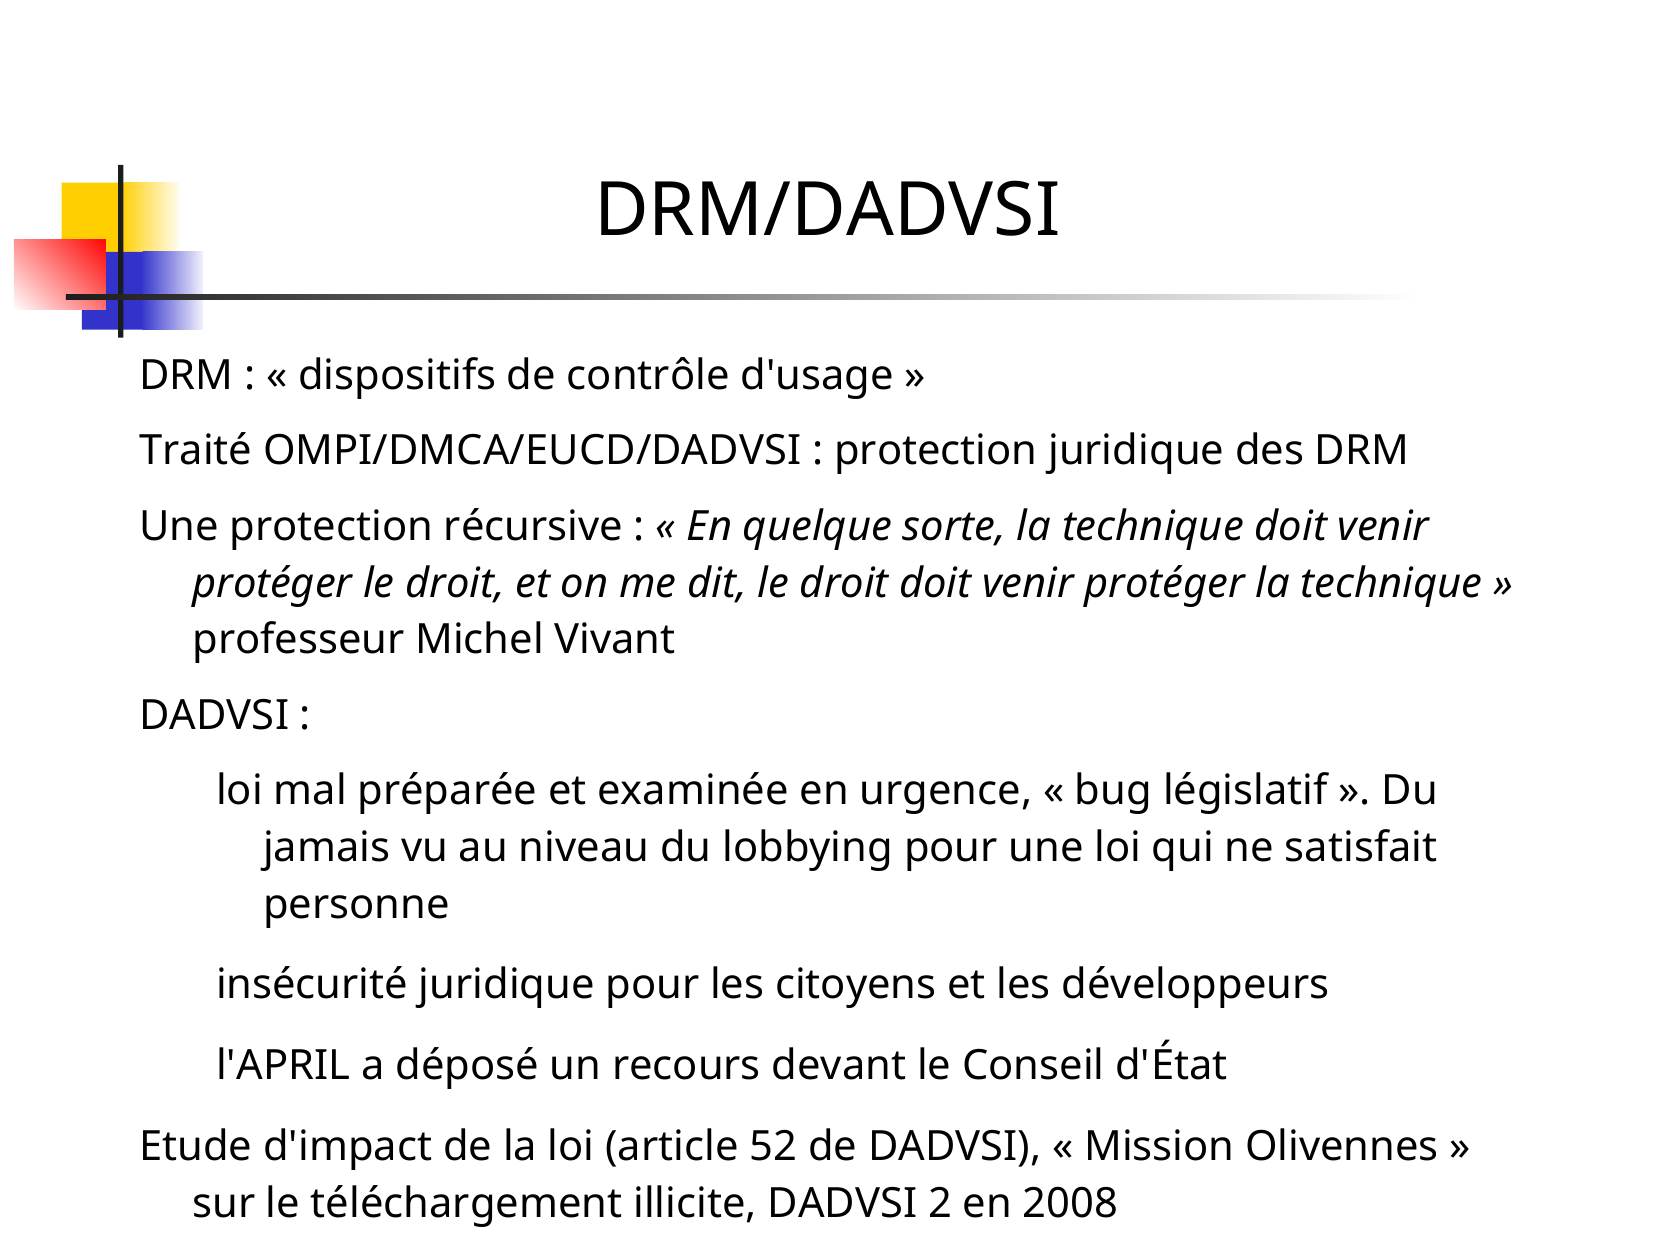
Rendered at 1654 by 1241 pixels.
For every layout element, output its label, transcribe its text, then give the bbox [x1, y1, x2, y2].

list DRM : « dispositifs de contrôle d'usage » Traité OMPI/DMCA/EUCD/DADVSI : protection juridique des DRM Une protection récursive : « En quelque sorte, la technique doit venir protéger le droit, et on me dit, le droit doit venir protéger la technique » professeur Michel Vivant DADVSI : loi mal préparée et examinée en urgence, « bug législatif ». Du jamais vu au niveau du lobbying pour une loi qui ne satisfait personne insécurité juridique pour les citoyens et les développeurs l'APRIL a déposé un recours devant le Conseil d'État Etude d'impact de la loi (article 52 de DADVSI), « Mission Olivennes » sur le téléchargement illicite, DADVSI 2 en 2008 [121, 344, 1534, 1199]
title DRM/DADVSI [121, 102, 1534, 311]
